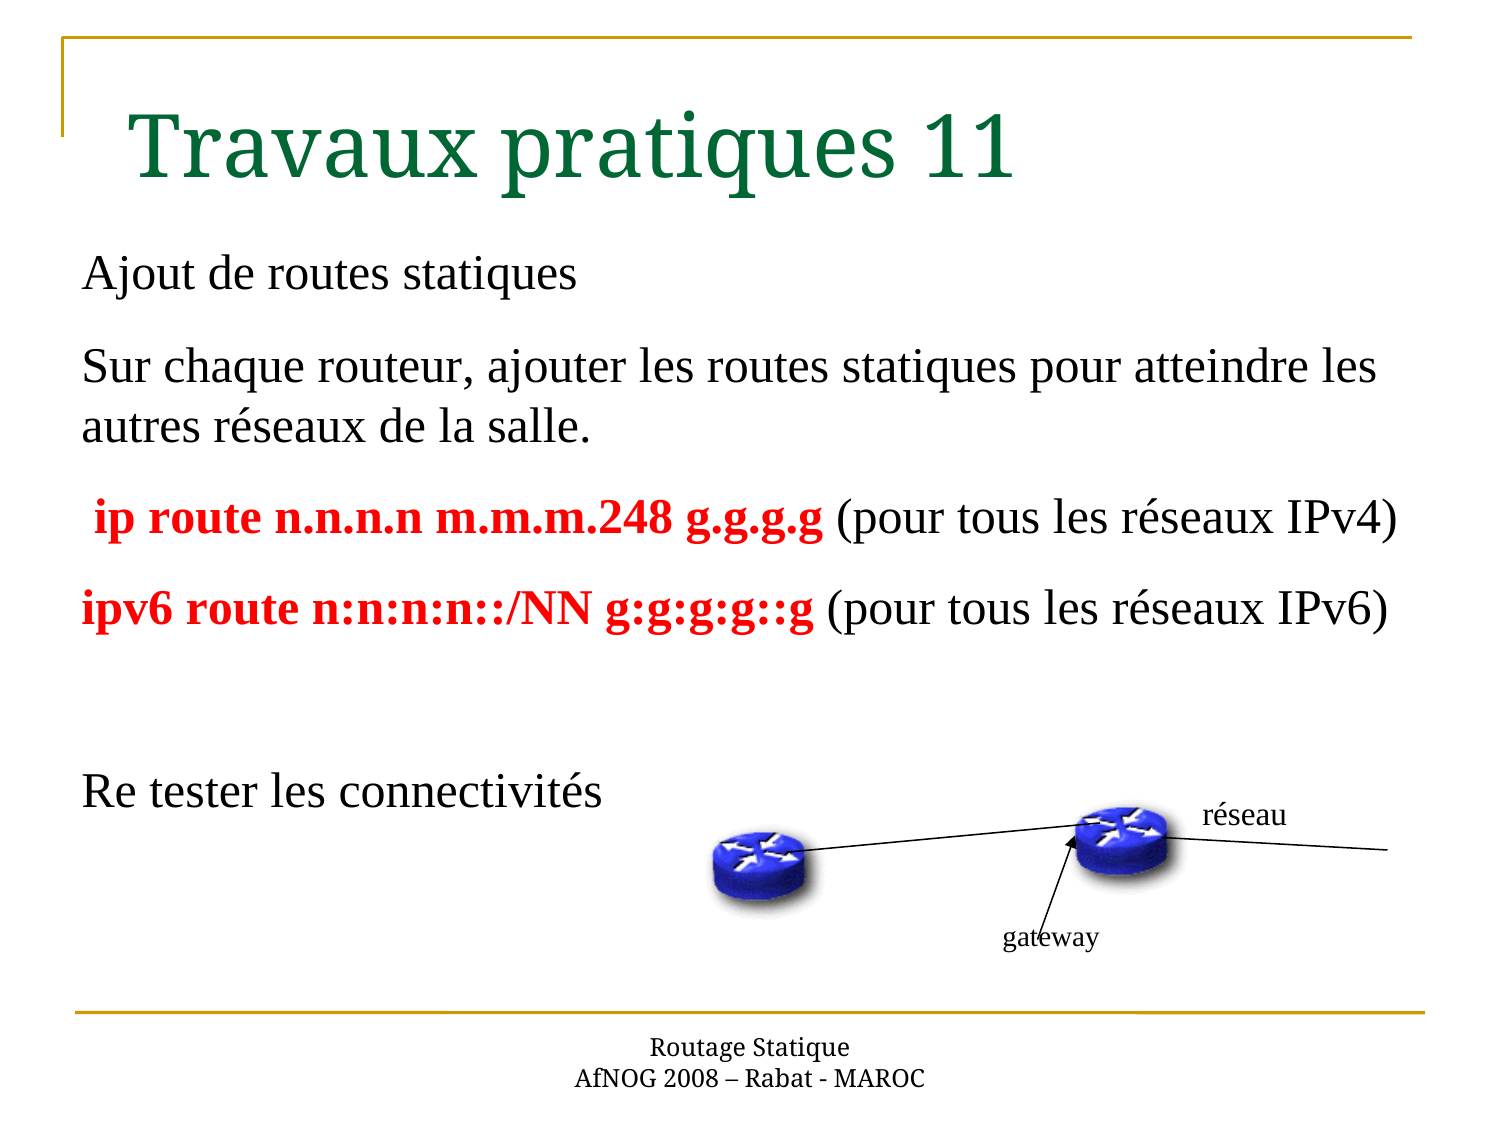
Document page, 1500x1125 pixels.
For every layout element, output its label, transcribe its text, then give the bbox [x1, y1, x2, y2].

picture [675, 800, 874, 933]
title Travaux pratiques 11 [112, 49, 1388, 236]
text_box réseau [1187, 787, 1413, 841]
picture [1037, 774, 1236, 908]
text_box Ajout de routes statiques Sur chaque routeur, ajouter les routes statiques pour atteindre les autres réseaux de la salle. ip route n.n.n.n m.m.m.248 g.g.g.g (pour tous les réseaux IPv4)‏ ipv6 route n:n:n:n::/NN g:g:g:g::g (pour tous les réseaux IPv6)‏ Re tester les connectivités [66, 236, 1430, 825]
text_box gateway [987, 912, 1251, 962]
